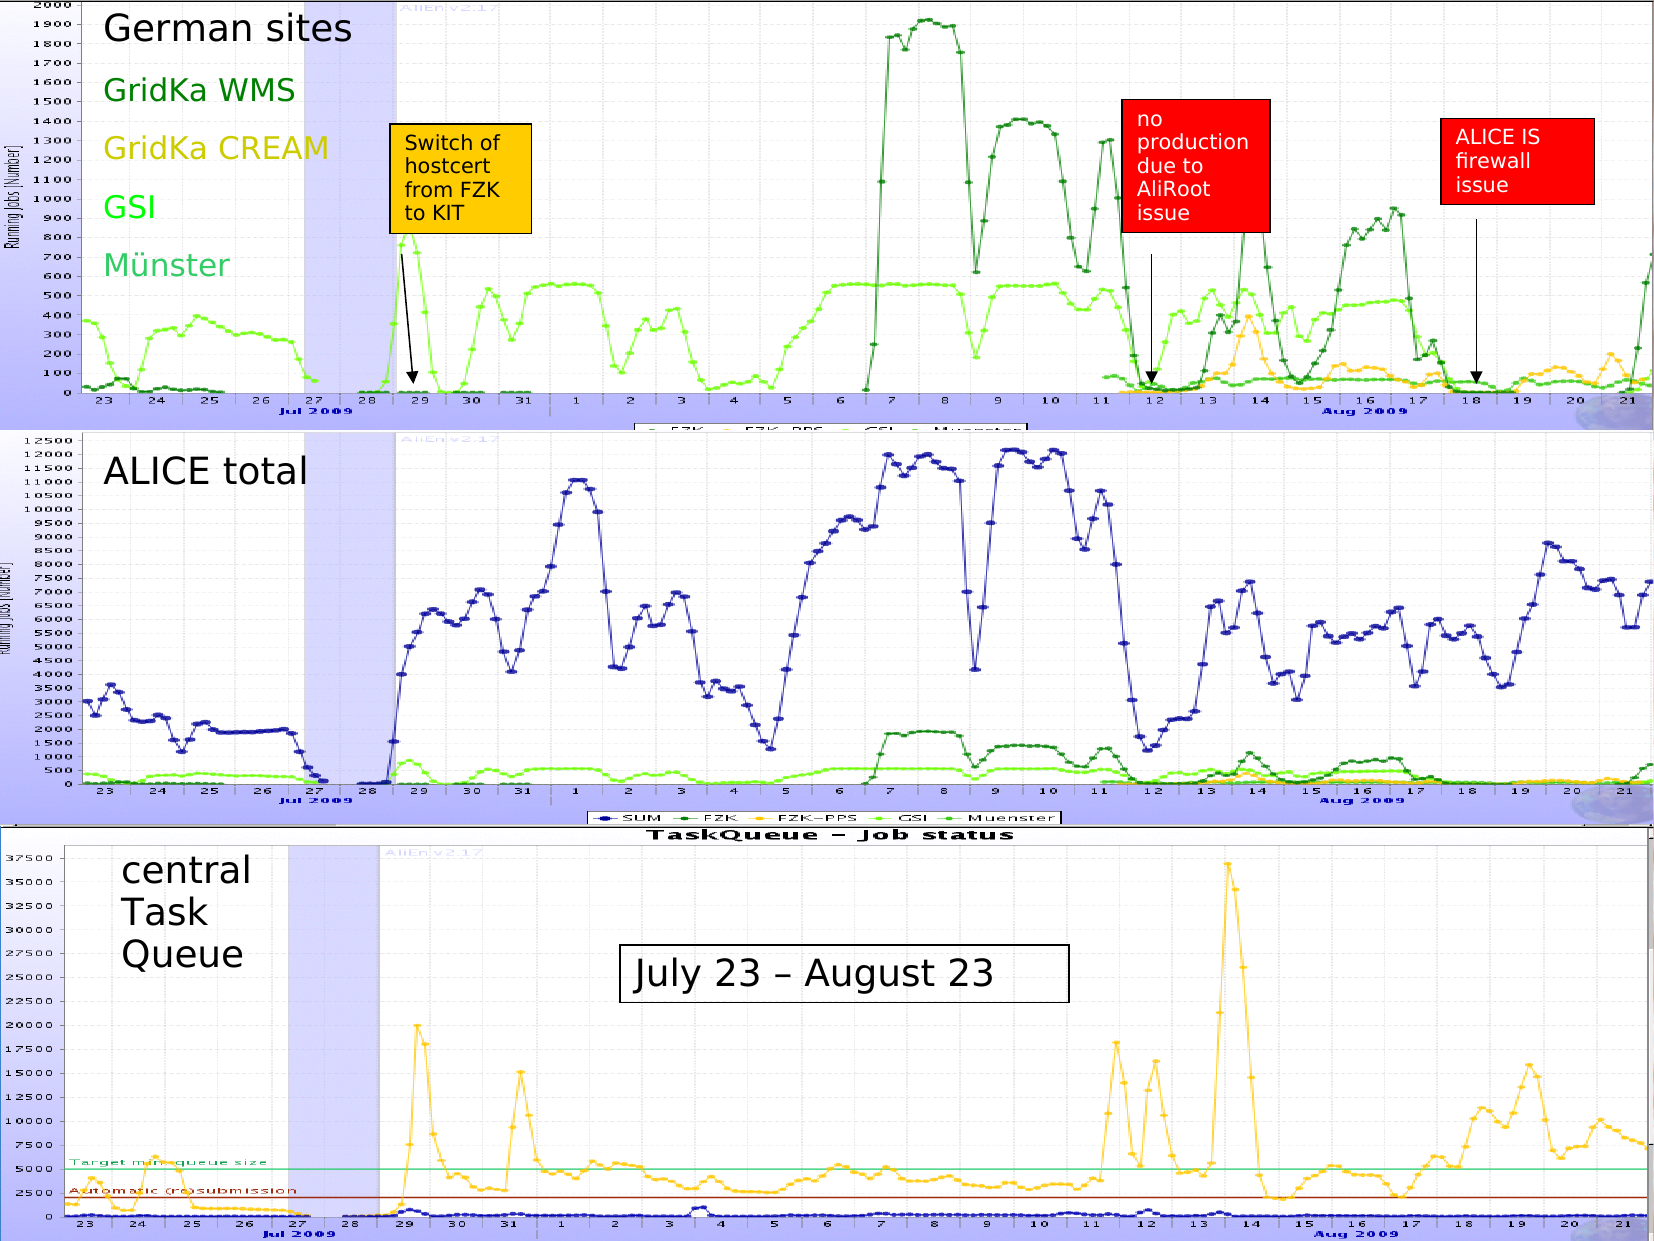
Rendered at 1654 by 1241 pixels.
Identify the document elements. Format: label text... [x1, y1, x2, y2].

picture [0, 0, 1654, 1241]
text_box ALICE IS firewall issue [1440, 118, 1595, 205]
text_box July 23 – August 23 [620, 944, 1069, 1003]
text_box central Task Queue [106, 842, 355, 985]
text_box ALICE total [88, 442, 349, 501]
text_box German sites GridKa WMS GridKa CREAM GSI Münster [88, 0, 473, 292]
text_box no production due to AliRoot issue [1122, 99, 1270, 233]
text_box Switch of hostcert from FZK to KIT [389, 123, 532, 234]
